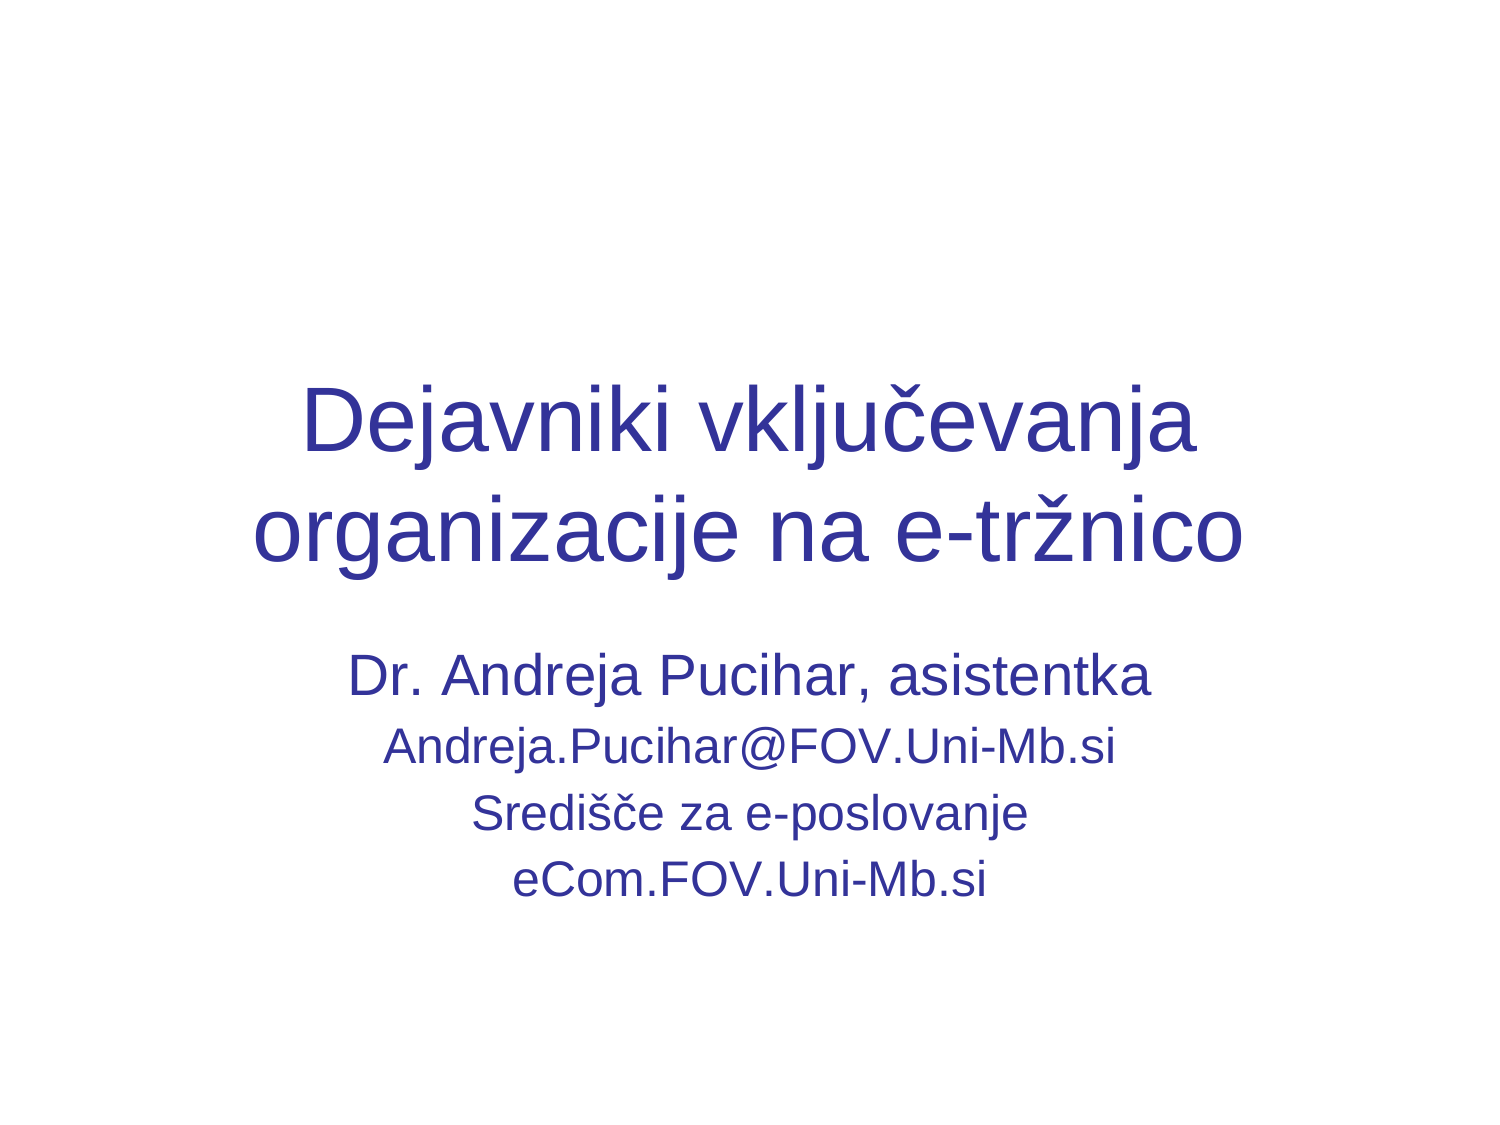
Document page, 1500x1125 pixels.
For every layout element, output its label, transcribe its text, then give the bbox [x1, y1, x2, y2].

title Dejavniki vključevanja organizacije na e-tržnico [112, 349, 1388, 591]
subtitle Dr. Andreja Pucihar, asistentka Andreja.Pucihar@FOV.Uni-Mb.si Središče za e-poslovanje eCom.FOV.Uni-Mb.si [225, 637, 1276, 926]
